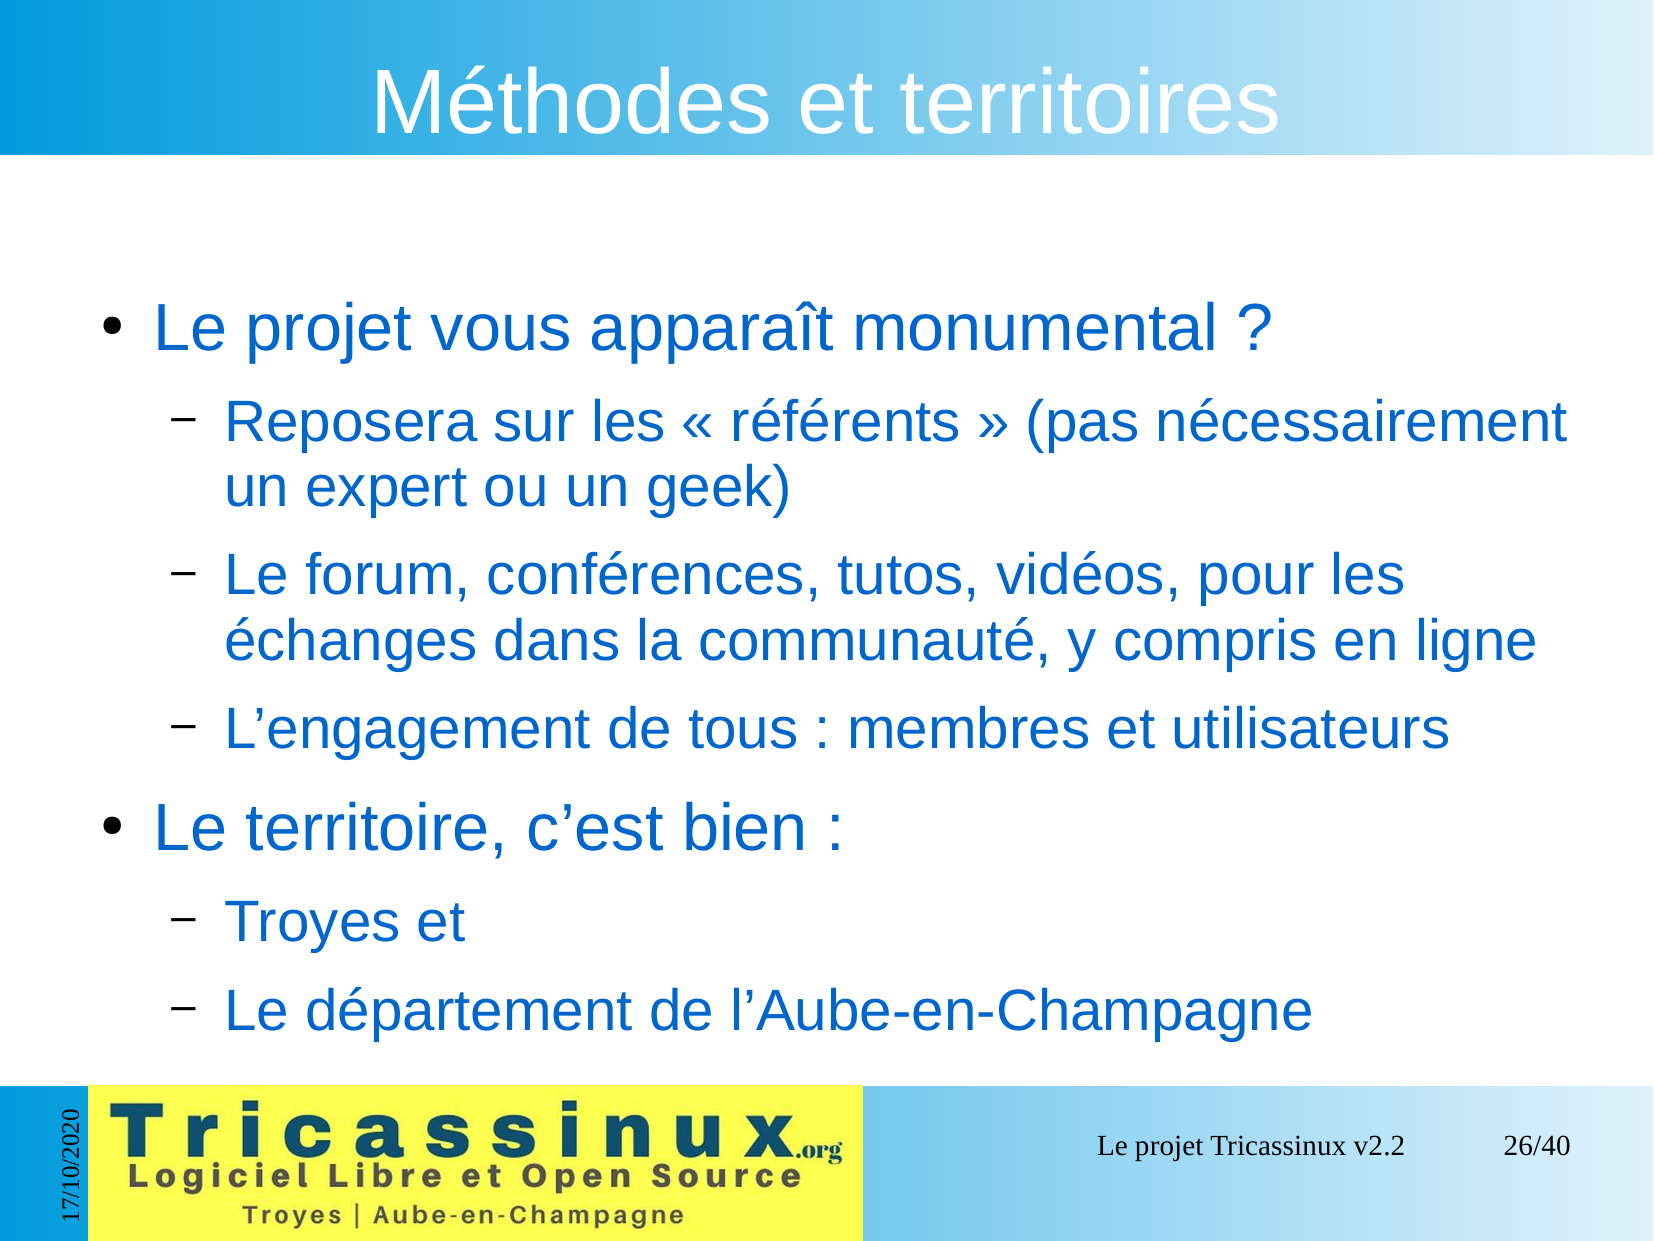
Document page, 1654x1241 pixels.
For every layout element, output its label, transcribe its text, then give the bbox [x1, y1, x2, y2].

picture [89, 1085, 863, 1241]
list Le projet vous apparaît monumental ? Reposera sur les « référents » (pas nécessairement un expert ou un geek) Le forum, conférences, tutos, vidéos, pour les échanges dans la communauté, y compris en ligne L’engagement de tous : membres et utilisateurs Le territoire, c’est bien : Troyes et Le département de l’Aube-en-Champagne [82, 290, 1571, 1010]
title Méthodes et territoires [82, 49, 1571, 155]
